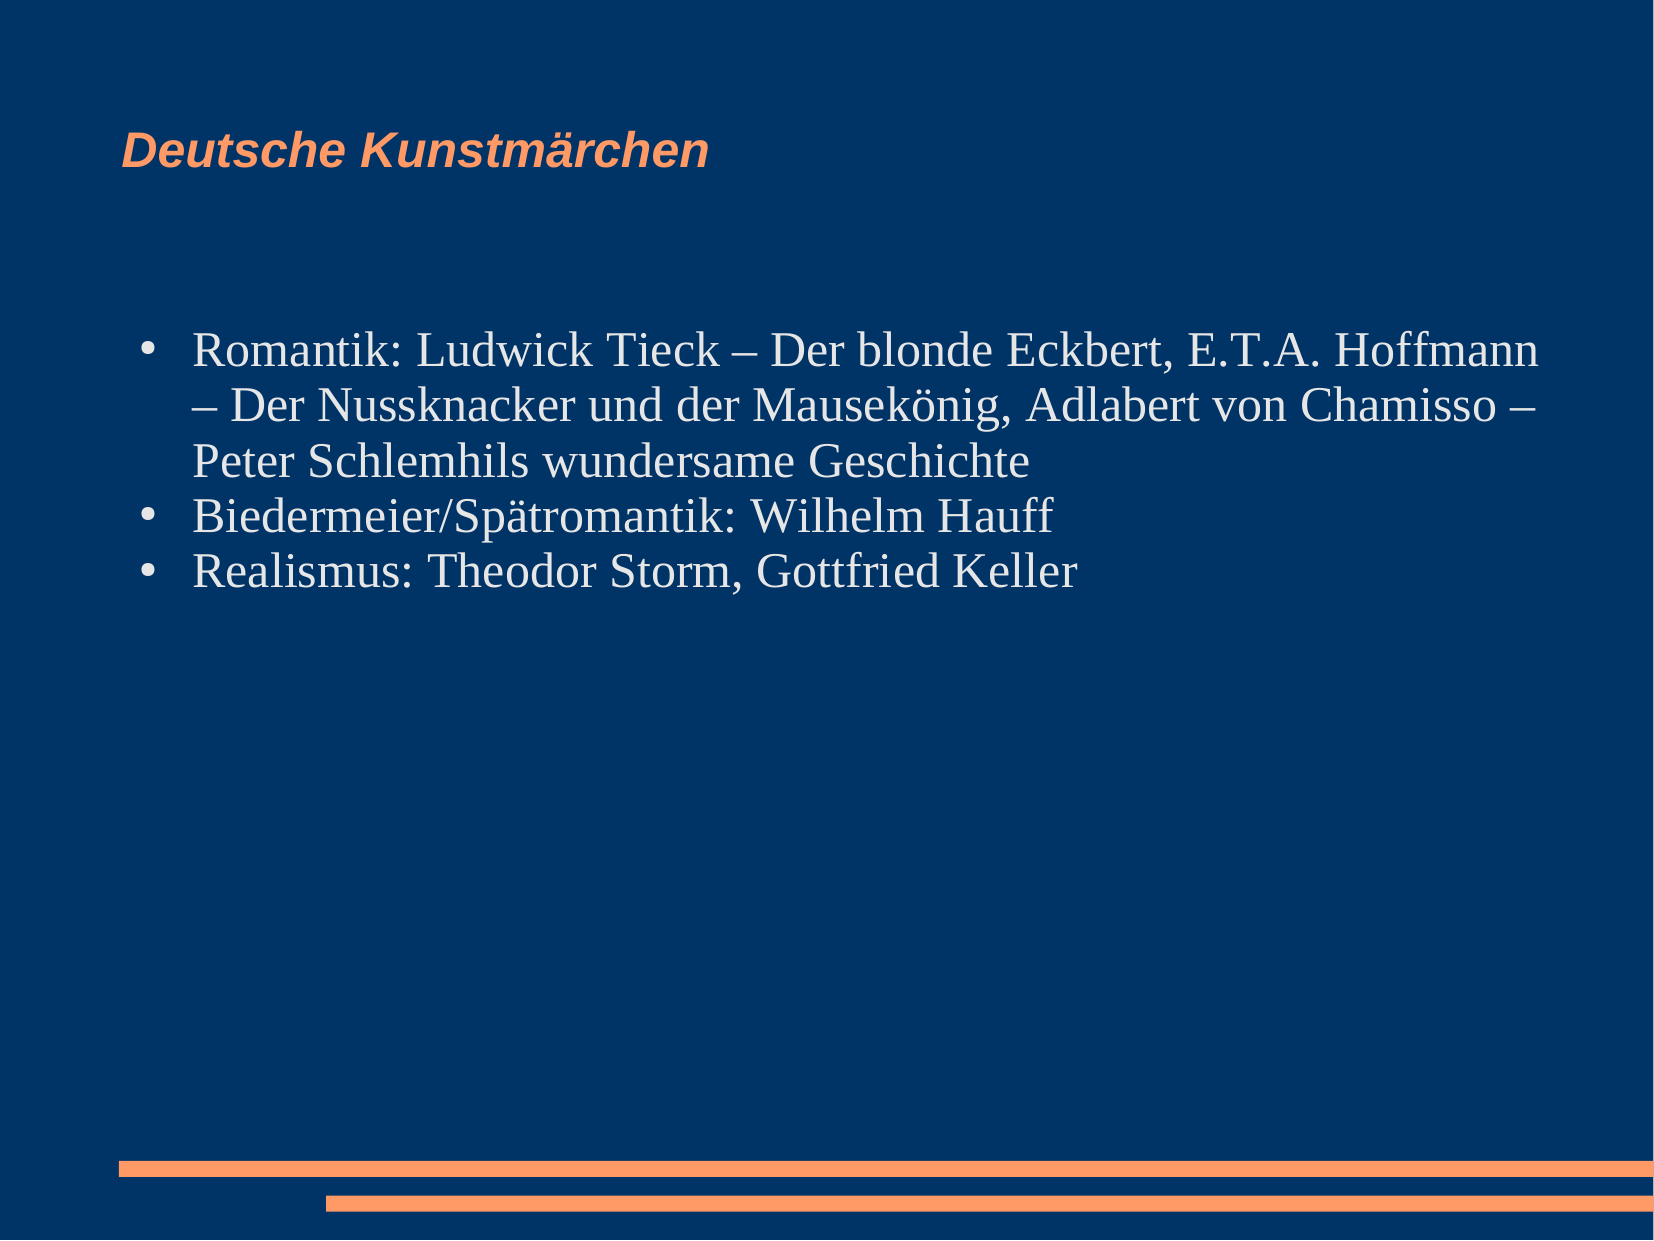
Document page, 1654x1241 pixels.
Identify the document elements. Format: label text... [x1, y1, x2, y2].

list Romantik: Ludwick Tieck – Der blonde Eckbert, E.T.A. Hoffmann – Der Nussknacker und der Mausekönig, Adlabert von Chamisso – Peter Schlemhils wundersame Geschichte Biedermeier/Spätromantik: Wilhelm Hauff Realismus: Theodor Storm, Gottfried Keller [121, 322, 1561, 1132]
title Deutsche Kunstmärchen [121, 46, 1534, 254]
